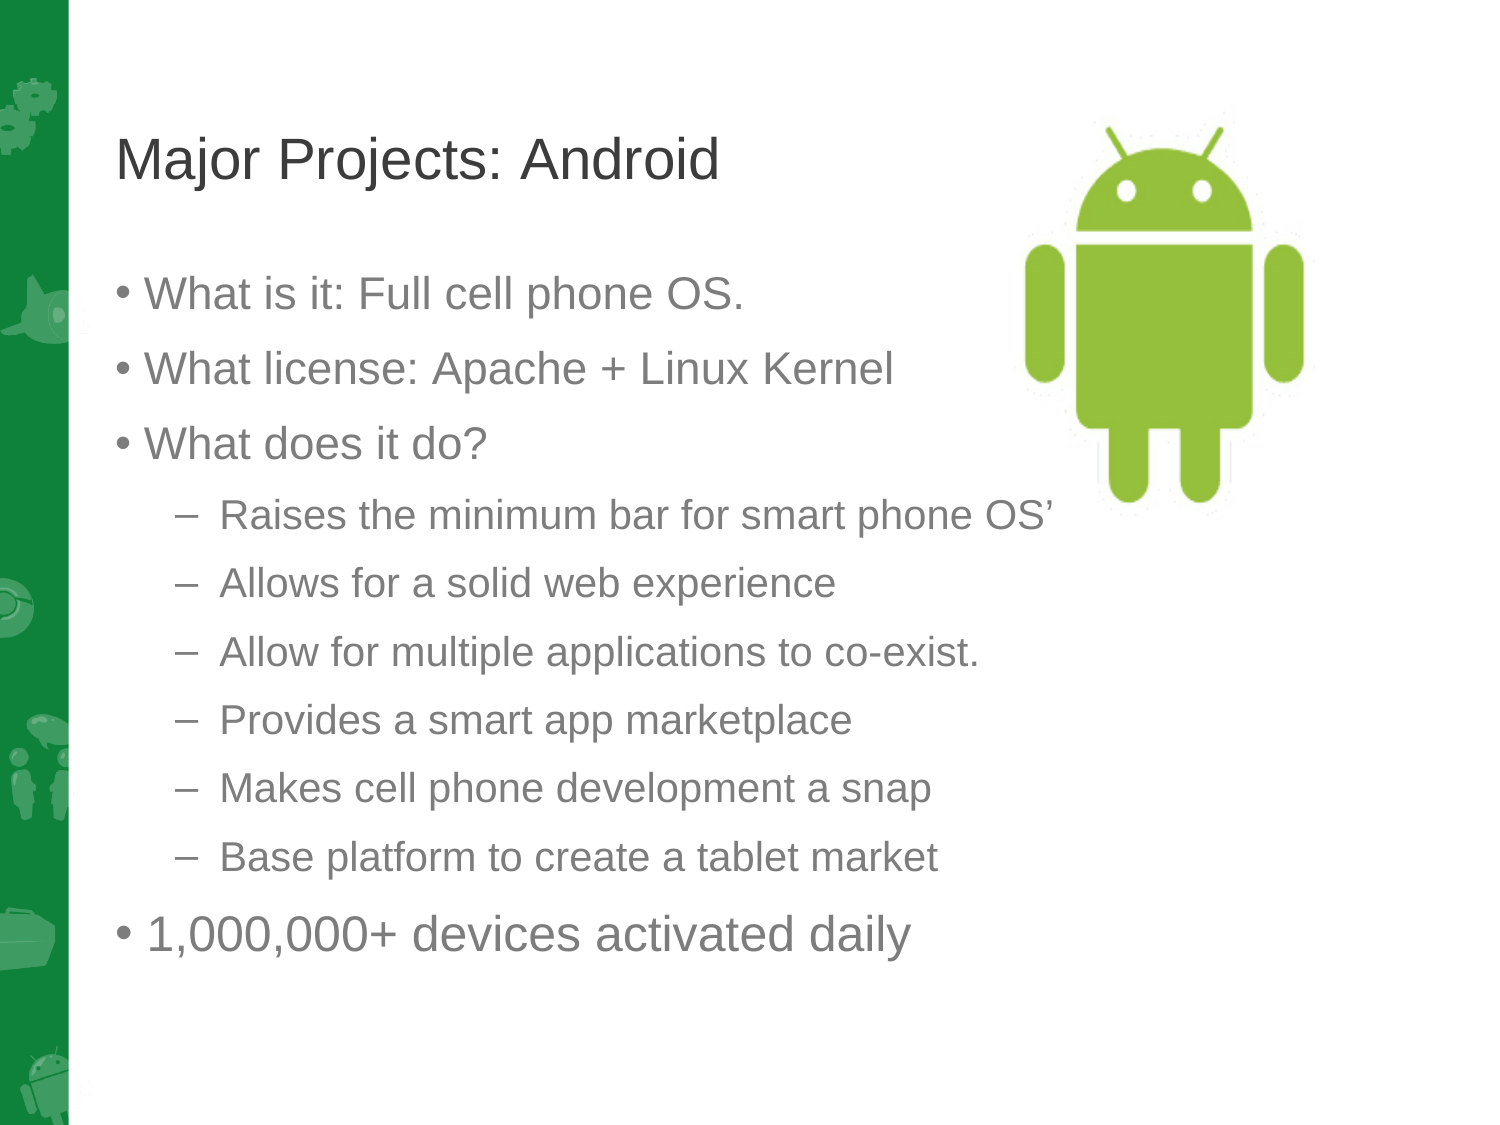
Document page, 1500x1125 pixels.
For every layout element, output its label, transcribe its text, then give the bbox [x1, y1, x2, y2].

text_box Major Projects: Android [100, 37, 1439, 201]
text_box What is it: Full cell phone OS. What license: Apache + Linux Kernel What does it do? Raises the minimum bar for smart phone OS’ Allows for a solid web experience Allow for multiple applications to co-exist. Provides a smart app marketplace Makes cell phone development a snap Base platform to create a tablet market 1,000,000+ devices activated daily [100, 262, 1439, 1001]
picture [20, 1046, 92, 1125]
picture [0, 78, 58, 155]
picture [9, 714, 76, 821]
picture [0, 907, 56, 972]
picture [0, 274, 92, 344]
picture [975, 201, 1366, 262]
picture [0, 578, 34, 638]
